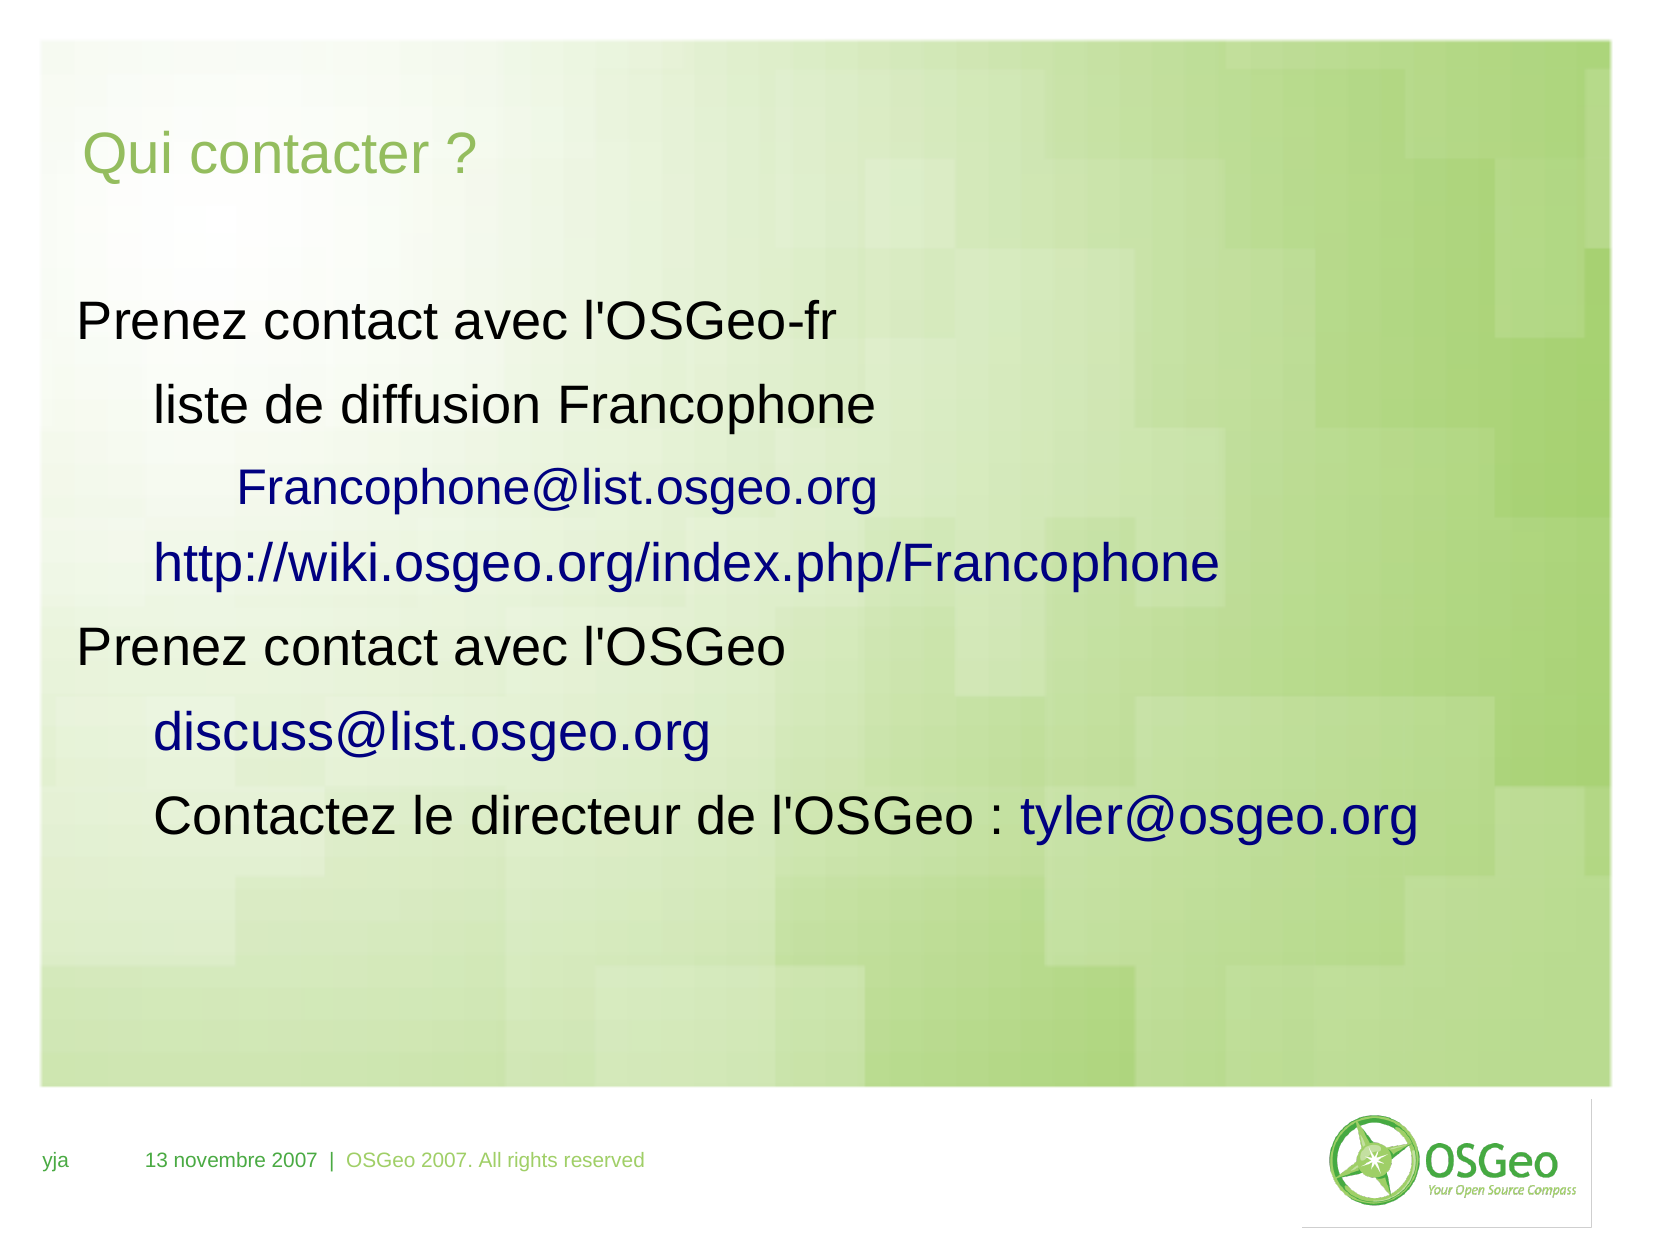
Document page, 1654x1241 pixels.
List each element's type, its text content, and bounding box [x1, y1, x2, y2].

list Prenez contact avec l'OSGeo-fr liste de diffusion Francophone Francophone@list.osgeo.org http://wiki.osgeo.org/index.php/Francophone Prenez contact avec l'OSGeo discuss@list.osgeo.org Contactez le directeur de l'OSGeo : tyler@osgeo.org [59, 290, 1595, 1109]
title Qui contacter ? [82, 49, 1571, 257]
picture [0, 1, 1654, 1239]
